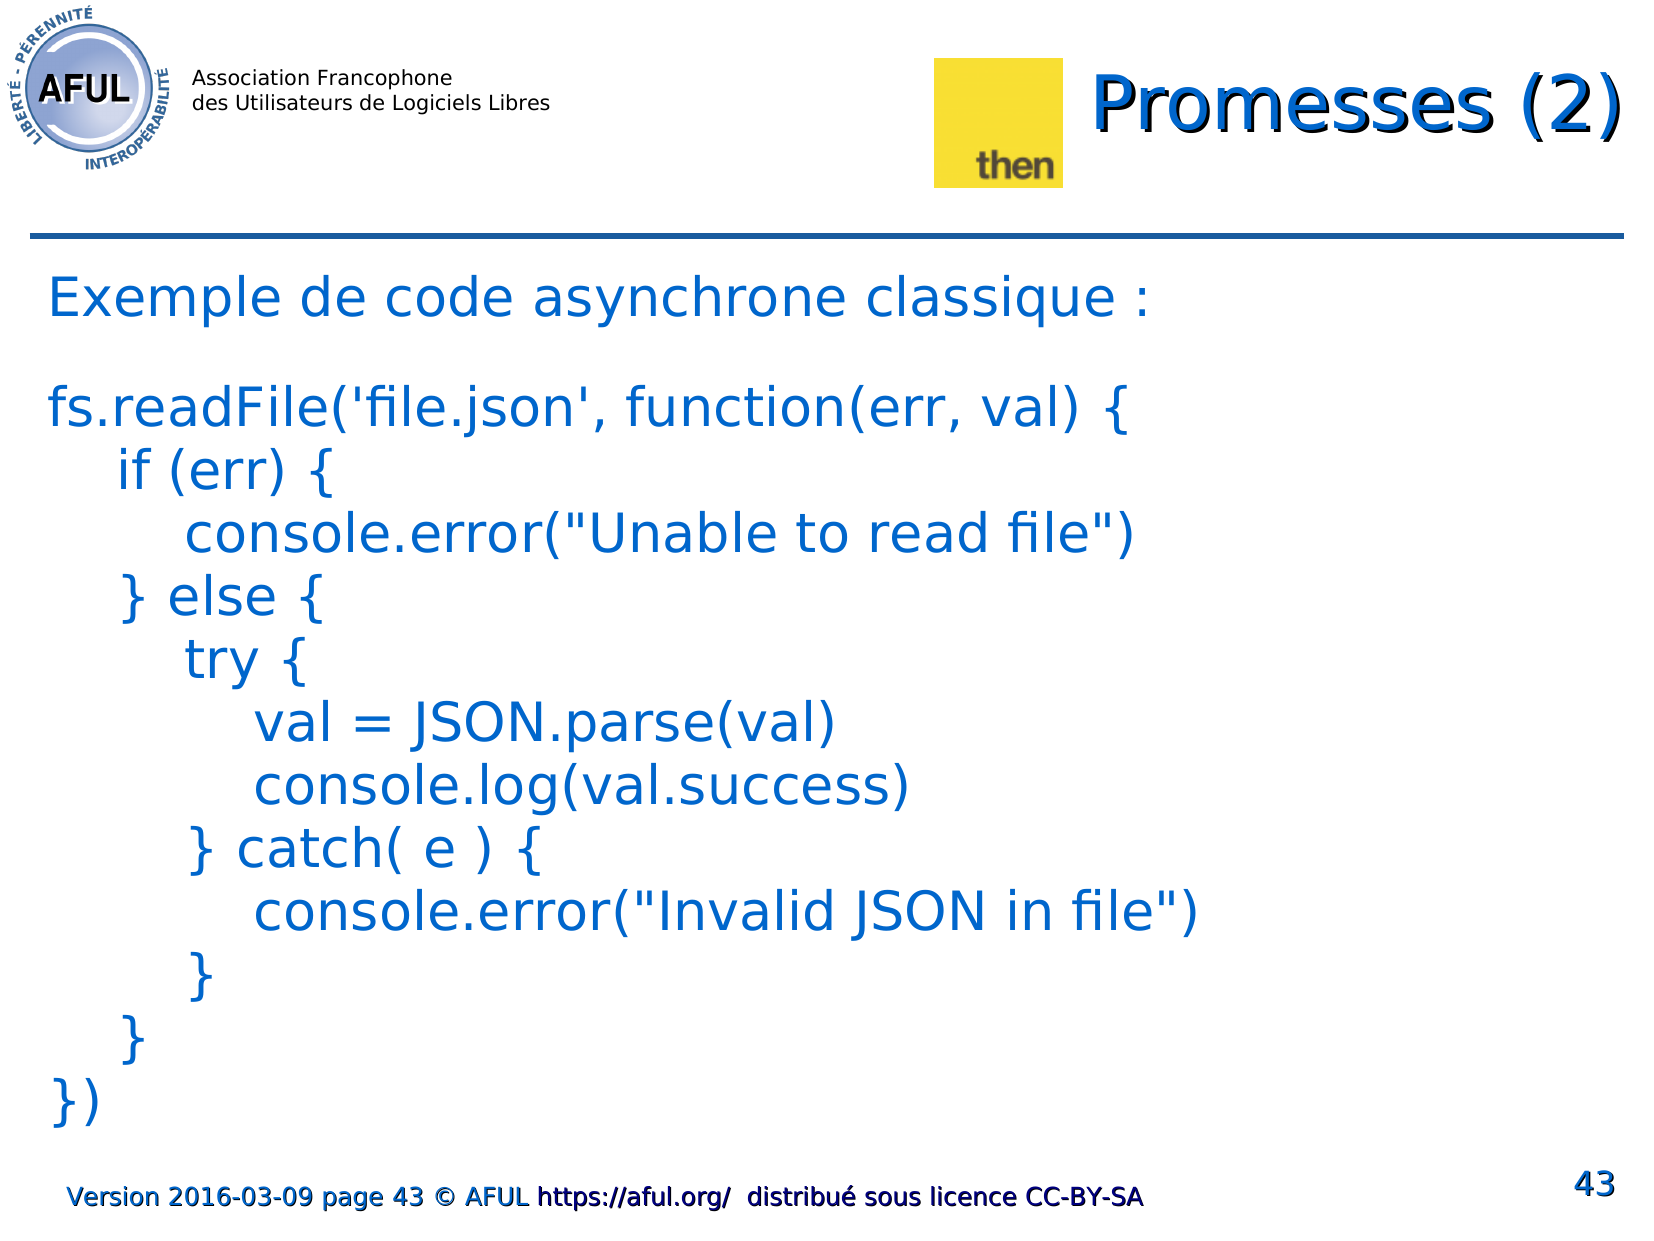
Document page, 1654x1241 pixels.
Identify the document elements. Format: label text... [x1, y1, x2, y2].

picture [0, 0, 178, 178]
list Exemple de code asynchrone classique : fs.readFile('file.json', function(err, val) { if (err) { console.error("Unable to read file") } else { try { val = JSON.parse(val) console.log(val.success) } catch( e ) { console.error("Invalid JSON in file") } } }) [47, 265, 1595, 1211]
picture [934, 58, 1063, 188]
title Promesses (2) [501, 0, 1625, 207]
